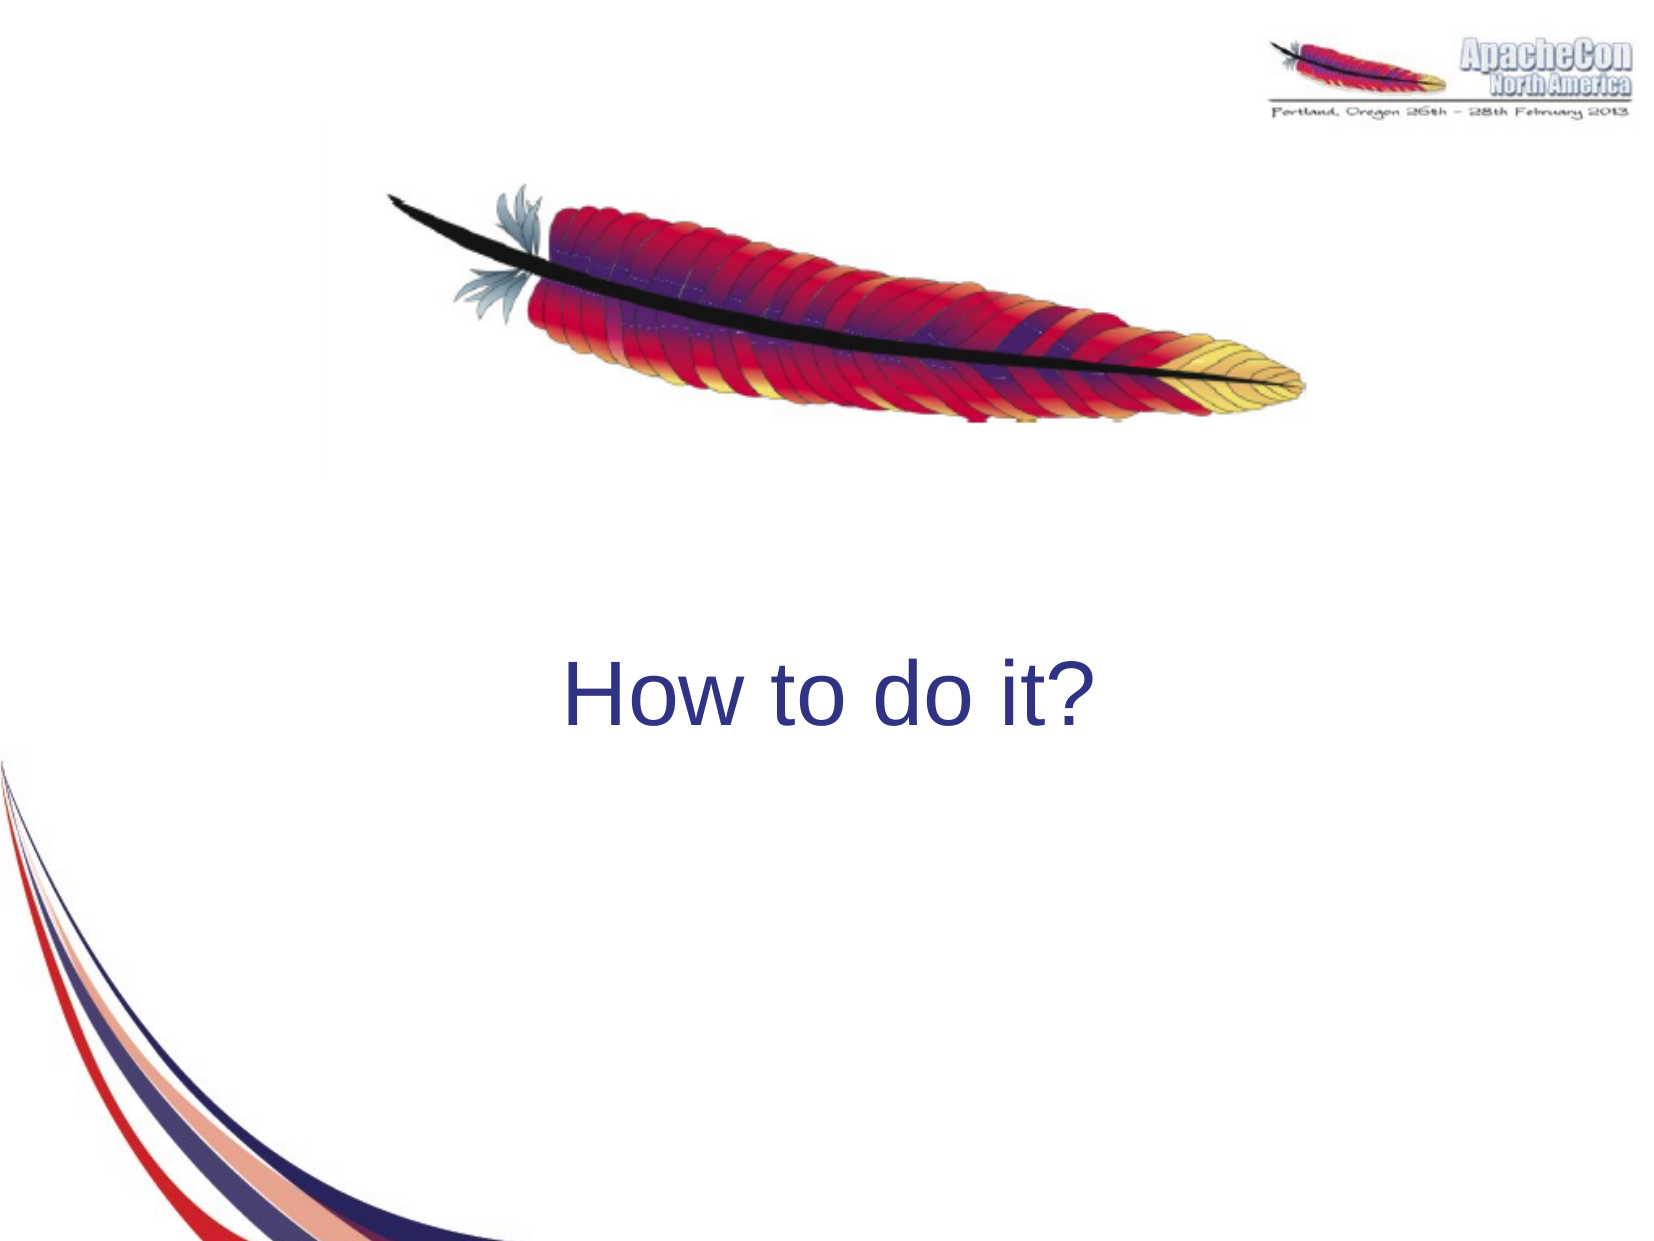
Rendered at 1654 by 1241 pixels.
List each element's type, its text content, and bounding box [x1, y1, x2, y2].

picture [0, 0, 1654, 1241]
title How to do it? [88, 590, 1571, 798]
